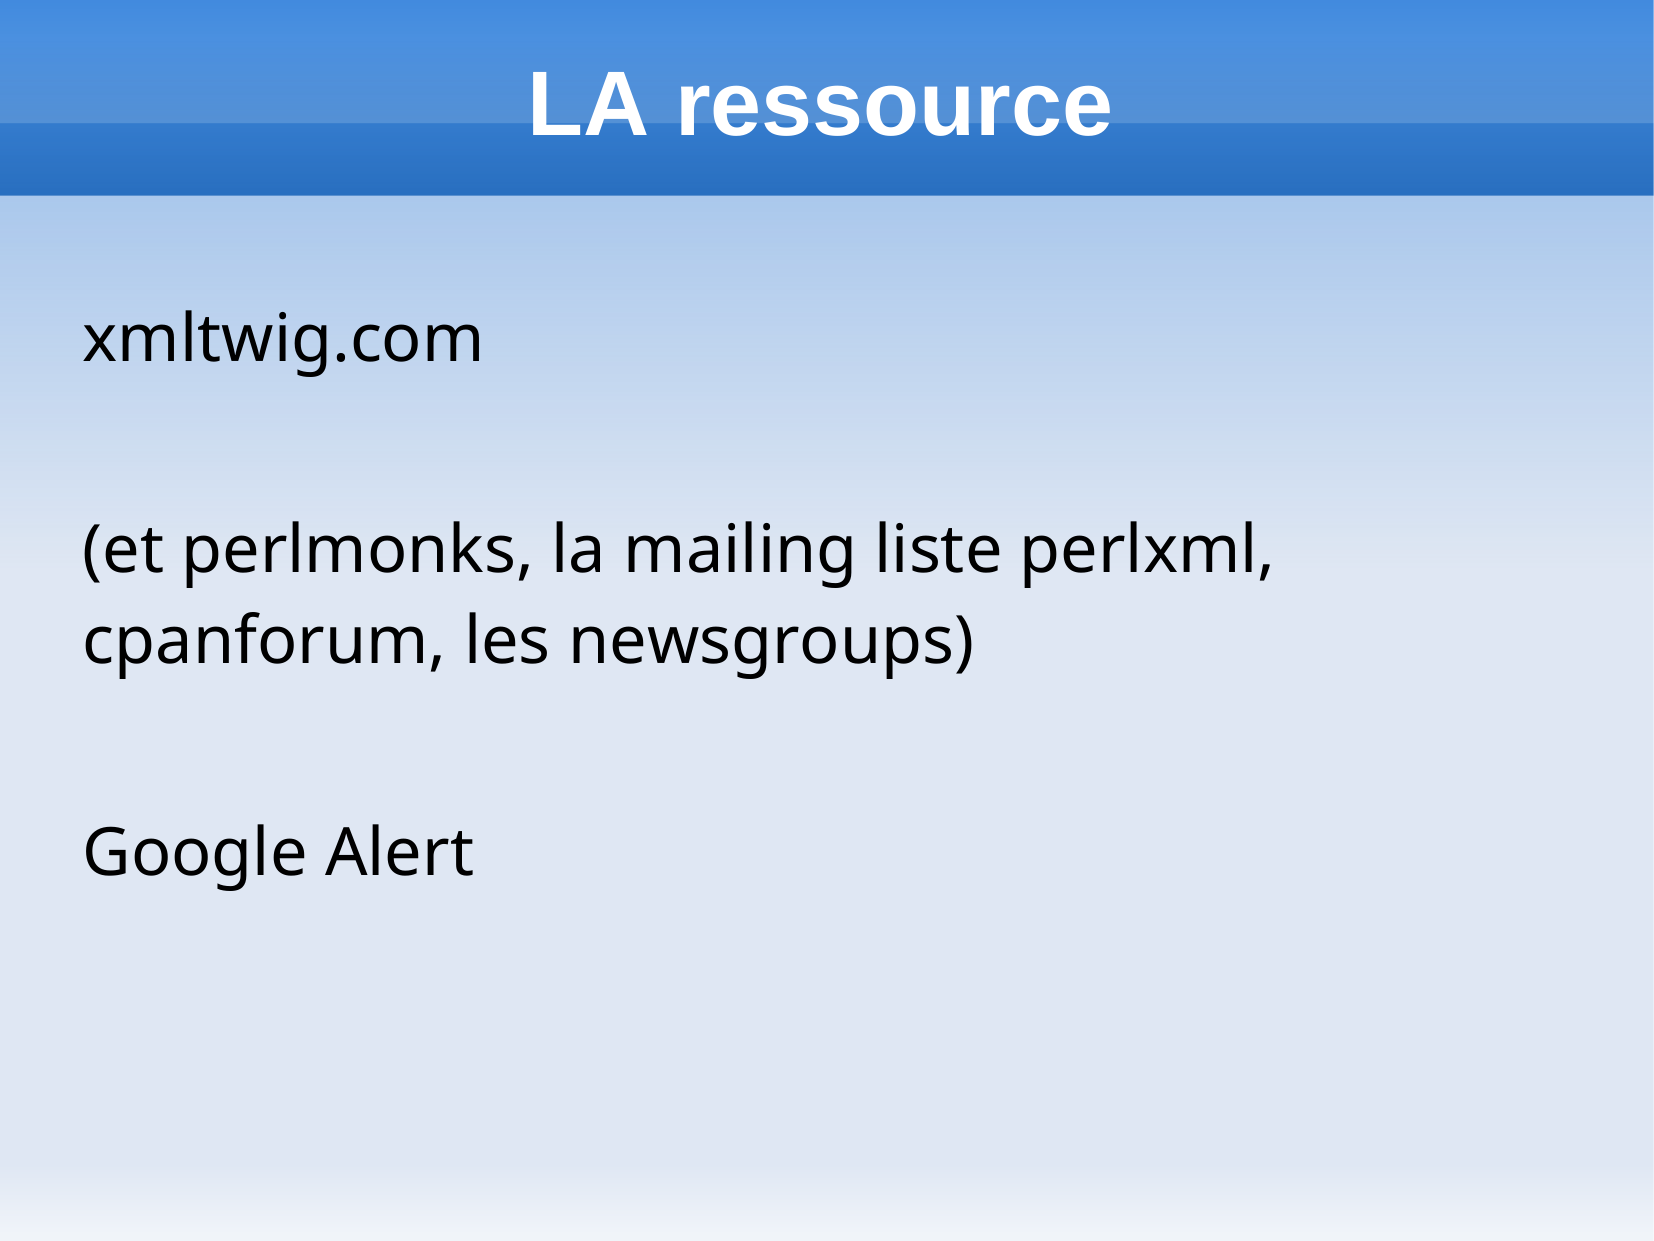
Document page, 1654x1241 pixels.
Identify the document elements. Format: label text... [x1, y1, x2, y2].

list xmltwig.com (et perlmonks, la mailing liste perlxml, cpanforum, les newsgroups) Google Alert [82, 290, 1571, 1094]
picture [0, 0, 1654, 1241]
title LA ressource [76, 7, 1565, 200]
